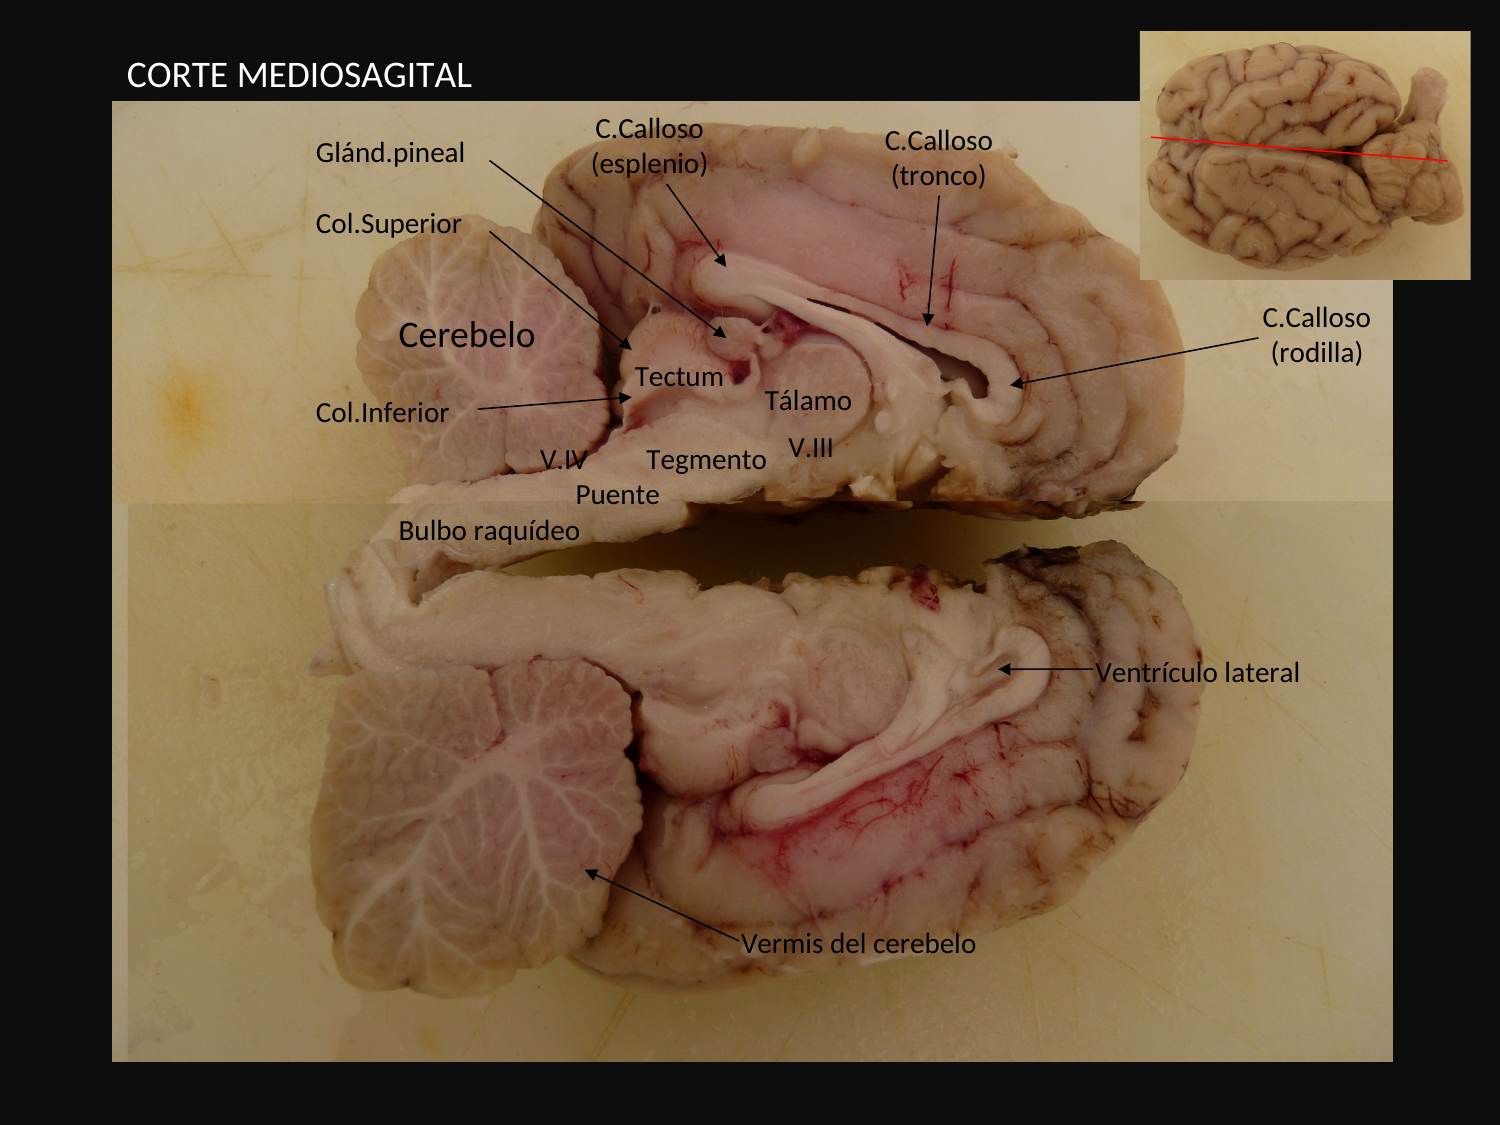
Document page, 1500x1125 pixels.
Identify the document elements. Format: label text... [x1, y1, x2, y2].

text_box Tálamo [750, 373, 880, 425]
text_box C.Calloso (rodilla) [1222, 290, 1412, 377]
text_box V.III [773, 420, 857, 472]
picture [1139, 31, 1471, 280]
text_box Bulbo raquídeo [383, 503, 633, 554]
text_box [112, 101, 1393, 1062]
text_box Tectum [620, 349, 762, 401]
text_box C.Calloso (esplenio) [549, 104, 751, 188]
text_box V.IV [525, 432, 633, 483]
text_box Col.Superior [301, 196, 502, 247]
text_box Glánd.pineal [301, 125, 526, 176]
text_box C.Calloso (tronco) [856, 113, 1022, 200]
text_box Col.Inferior [301, 385, 491, 436]
text_box Vermis del cerebelo [726, 916, 1034, 968]
text_box Ventrículo lateral [1080, 645, 1341, 696]
text_box CORTE MEDIOSAGITAL [112, 42, 951, 104]
text_box Tegmento [633, 432, 810, 483]
text_box Cerebelo [383, 302, 573, 364]
text_box Puente [560, 467, 703, 519]
